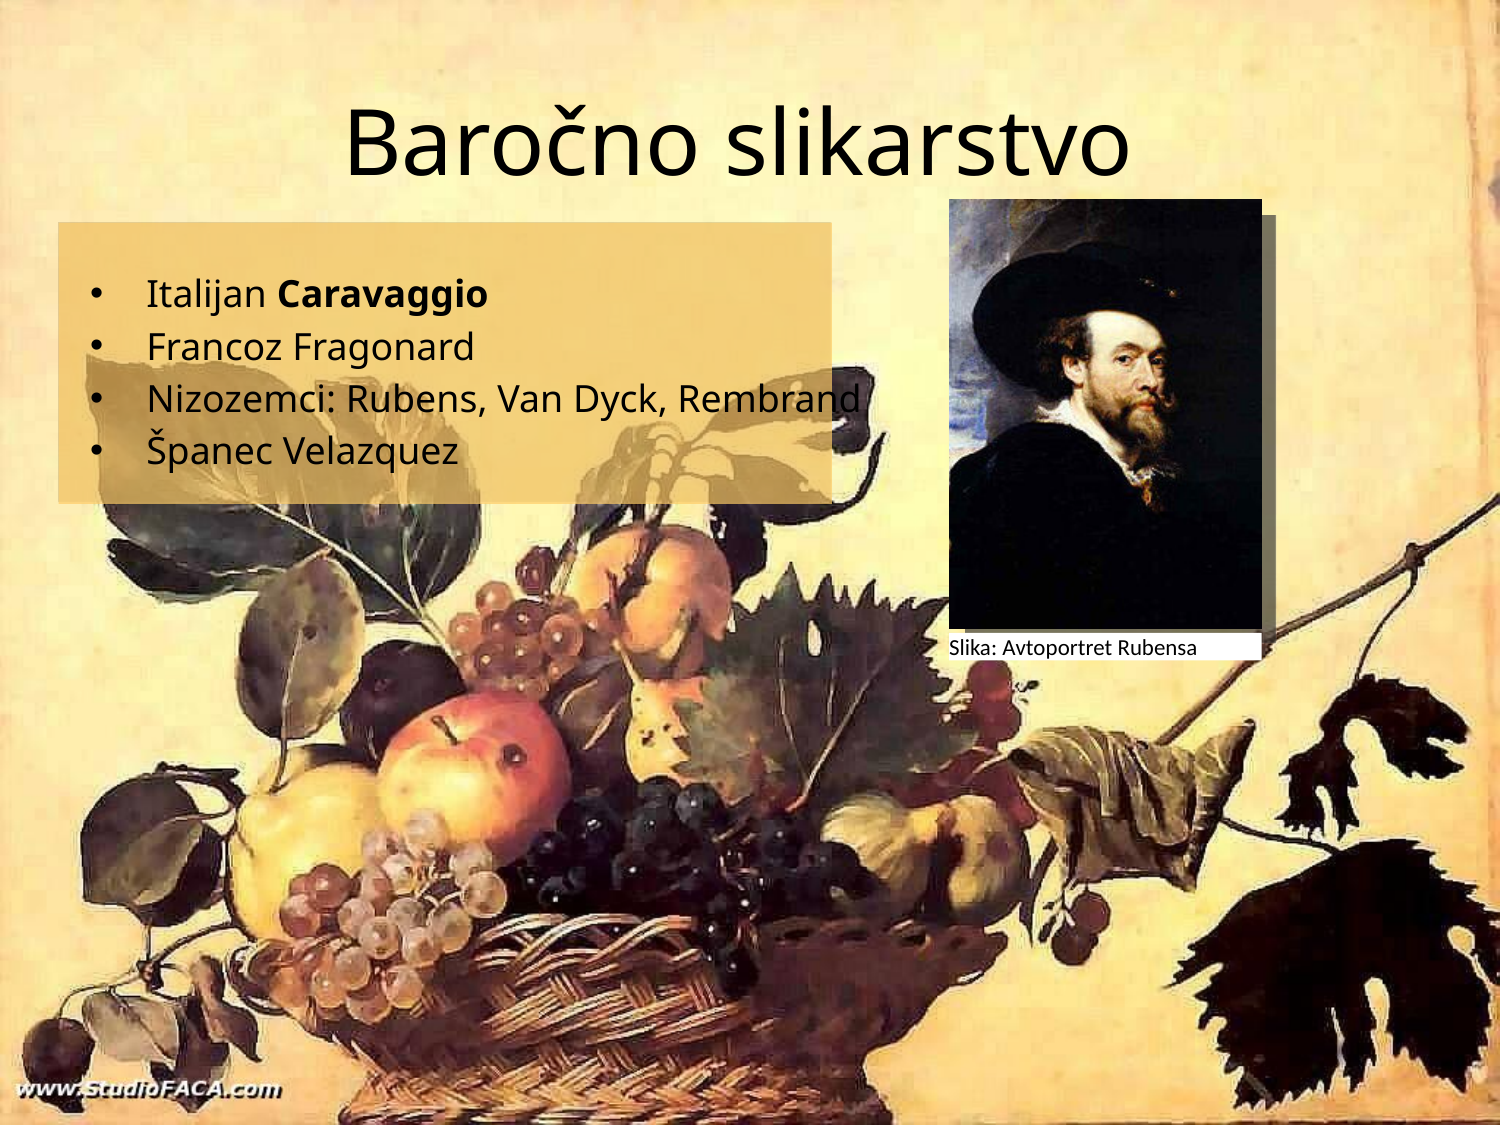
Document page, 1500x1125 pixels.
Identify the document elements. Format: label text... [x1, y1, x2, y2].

list Italijan Caravaggio Francoz Fragonard Nizozemci: Rubens, Van Dyck, Rembrand Španec Velazquez [75, 262, 1425, 1005]
text_box Slika: Avtoportret Rubensa [949, 632, 1262, 661]
picture [0, 0, 1500, 1125]
text_box [58, 222, 832, 504]
title Baročno slikarstvo [75, 45, 1425, 233]
